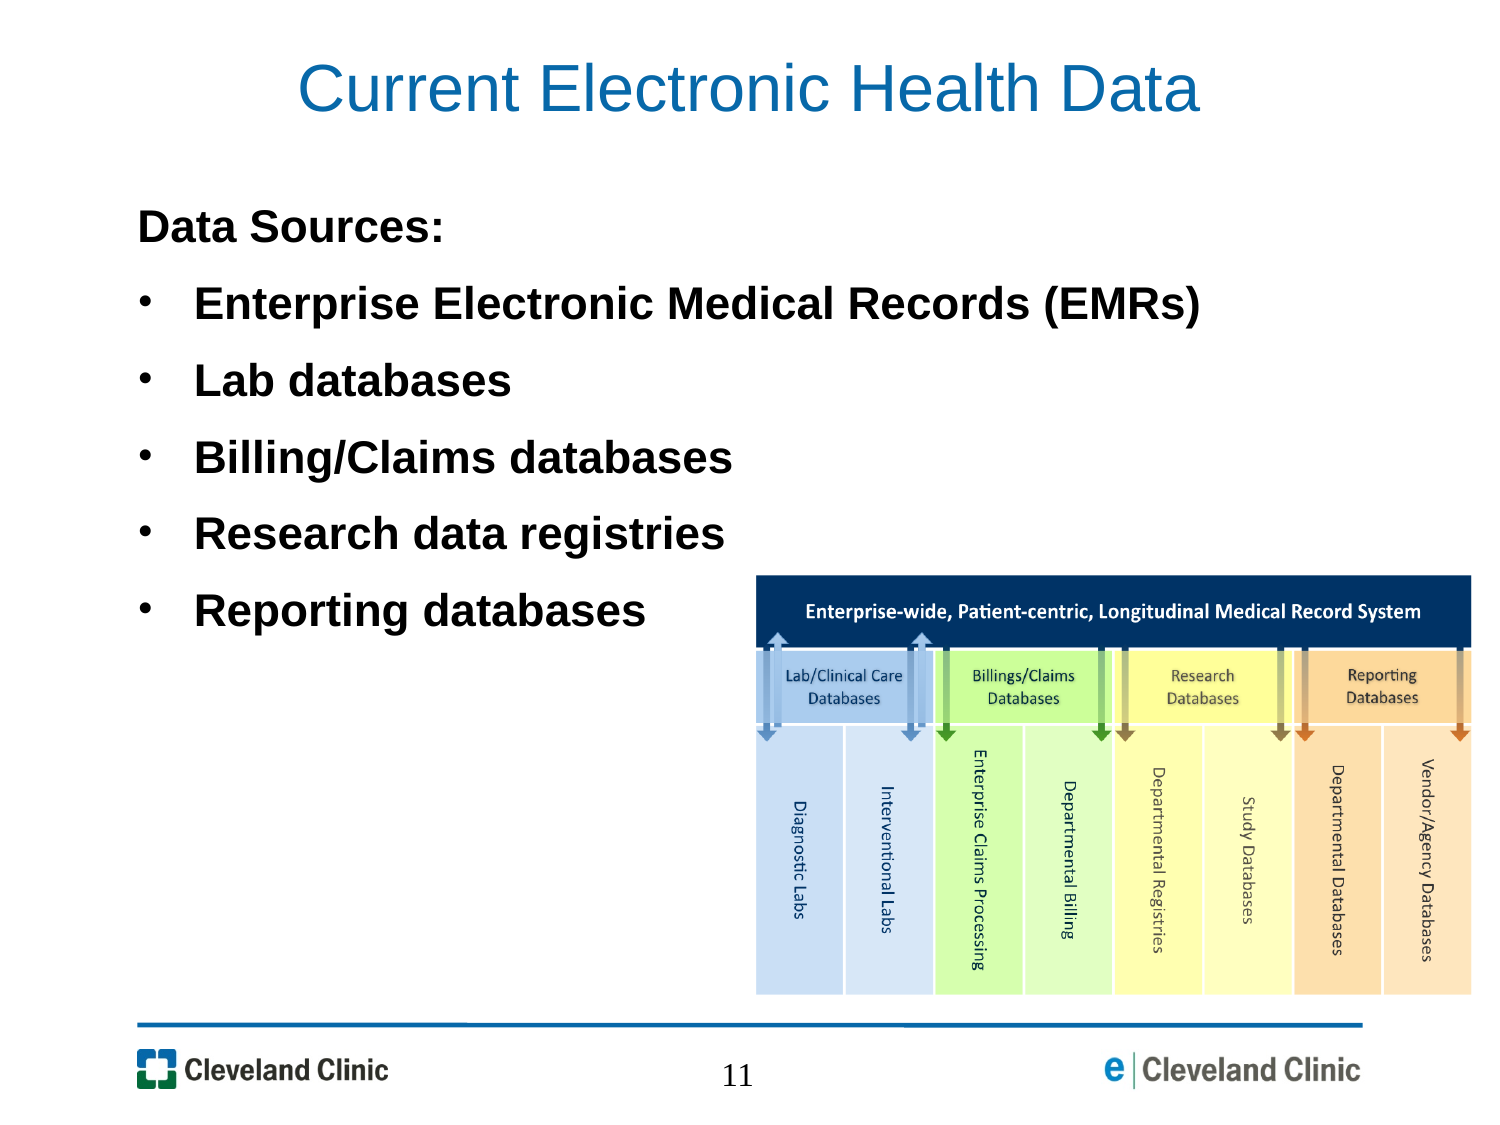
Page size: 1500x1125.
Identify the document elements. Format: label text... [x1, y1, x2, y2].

picture [137, 1049, 388, 1089]
title Current Electronic Health Data [0, 6, 1500, 149]
list Data Sources: Enterprise Electronic Medical Records (EMRs) Lab databases Billing/Claims databases Research data registries Reporting databases [115, 179, 1387, 1005]
picture [1101, 1049, 1365, 1092]
picture [750, 568, 1476, 1001]
